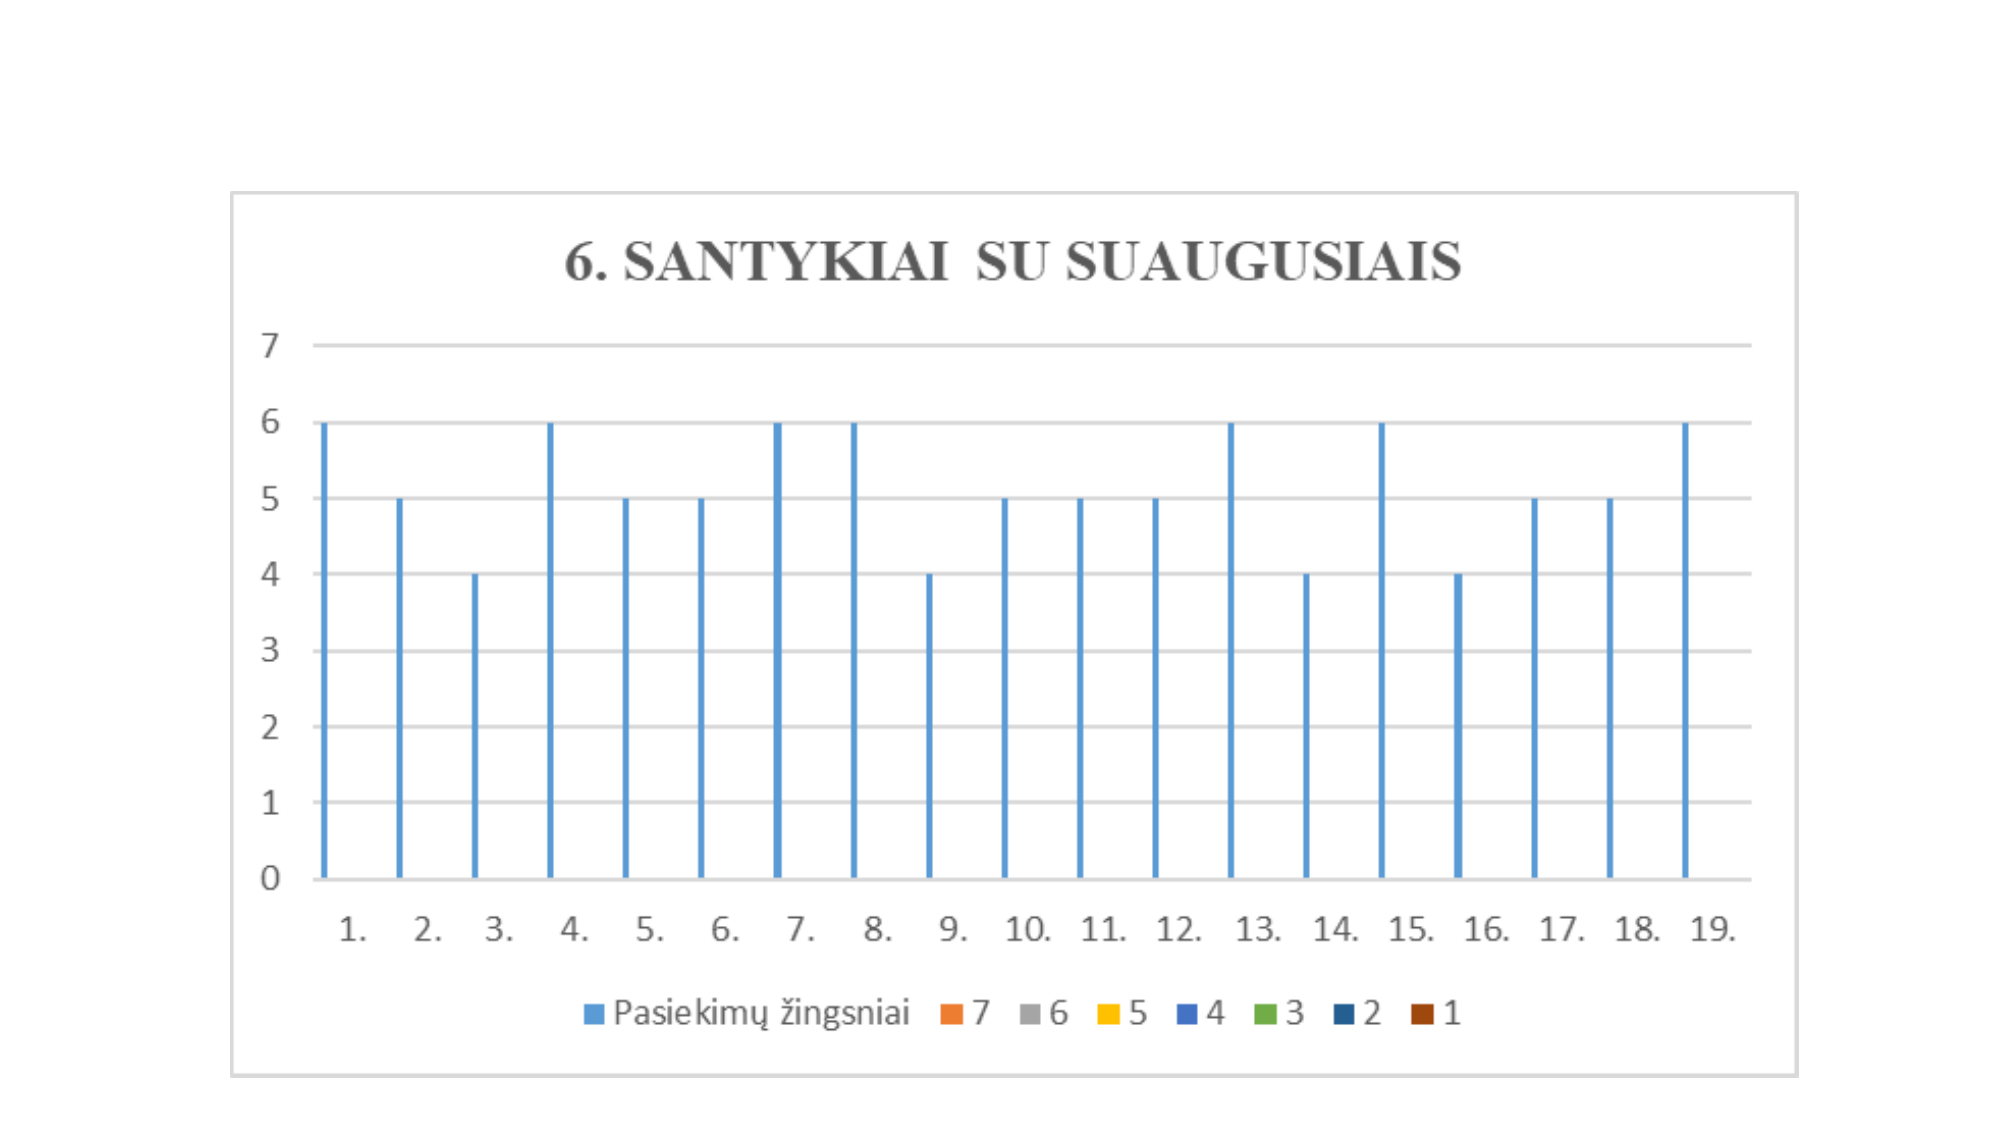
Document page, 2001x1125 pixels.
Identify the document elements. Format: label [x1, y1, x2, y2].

picture [230, 191, 1799, 1078]
